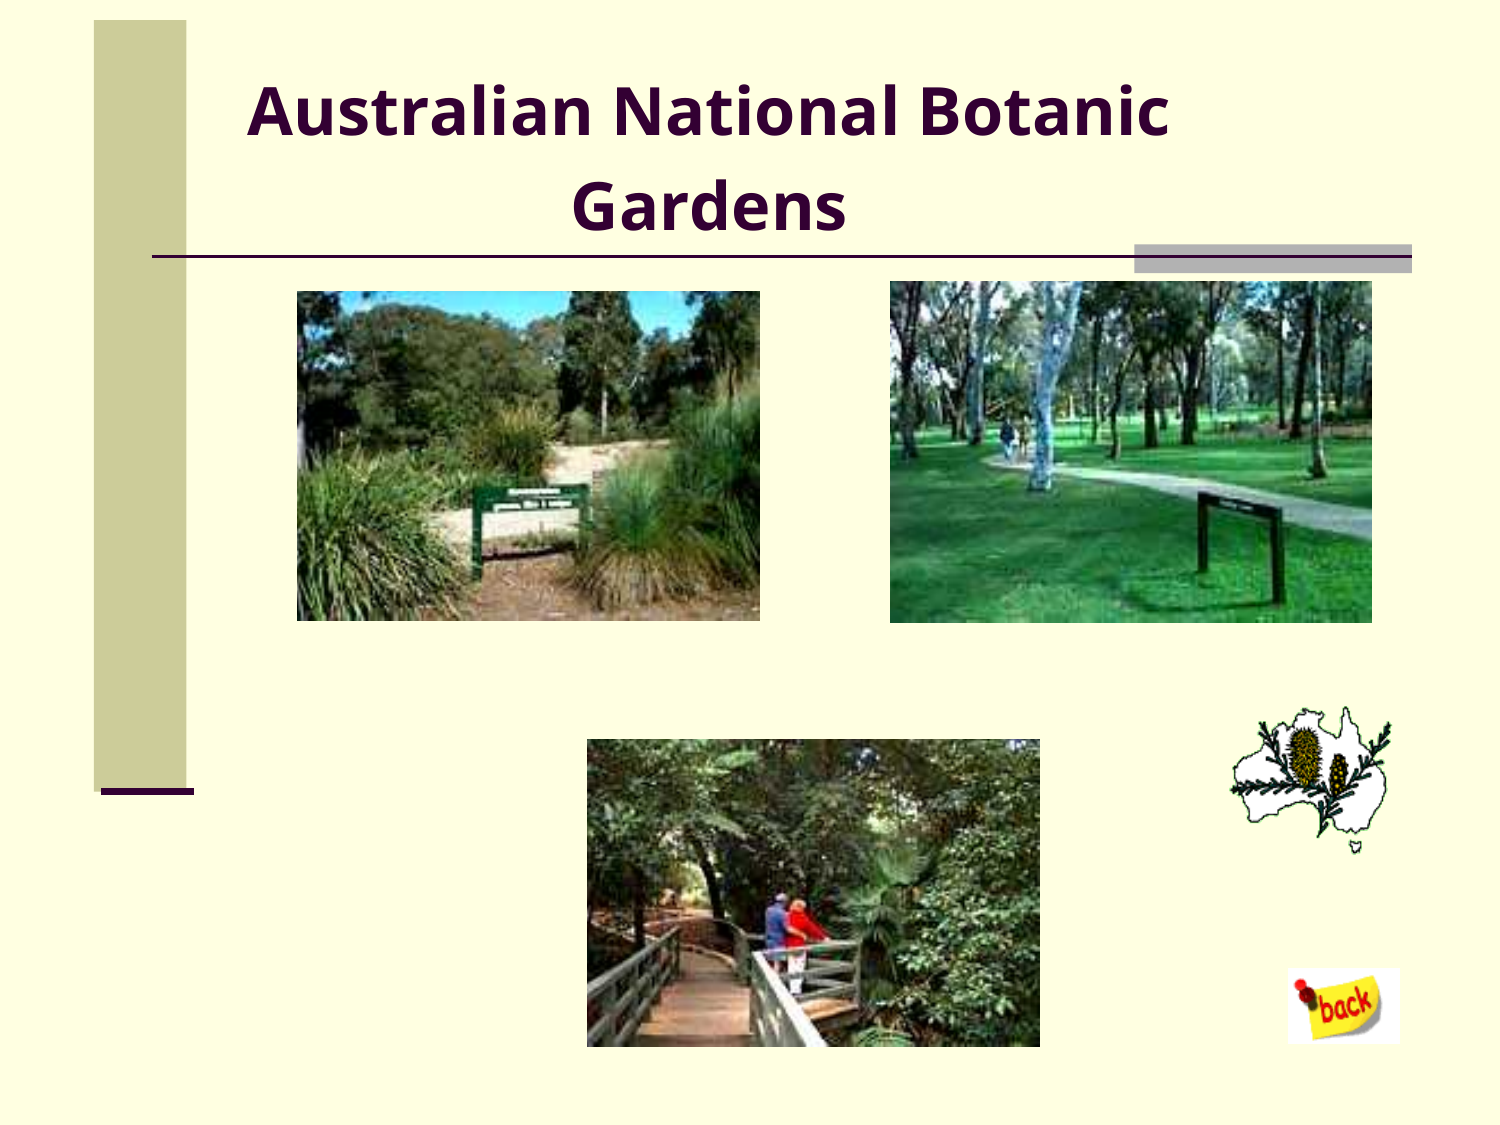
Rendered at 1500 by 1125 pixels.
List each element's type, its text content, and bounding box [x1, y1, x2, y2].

picture [890, 281, 1372, 623]
picture [1288, 968, 1400, 1044]
picture [587, 739, 1040, 1047]
picture [1224, 699, 1398, 861]
picture [297, 291, 760, 621]
title Australian National Botanic Gardens [232, 51, 1412, 258]
